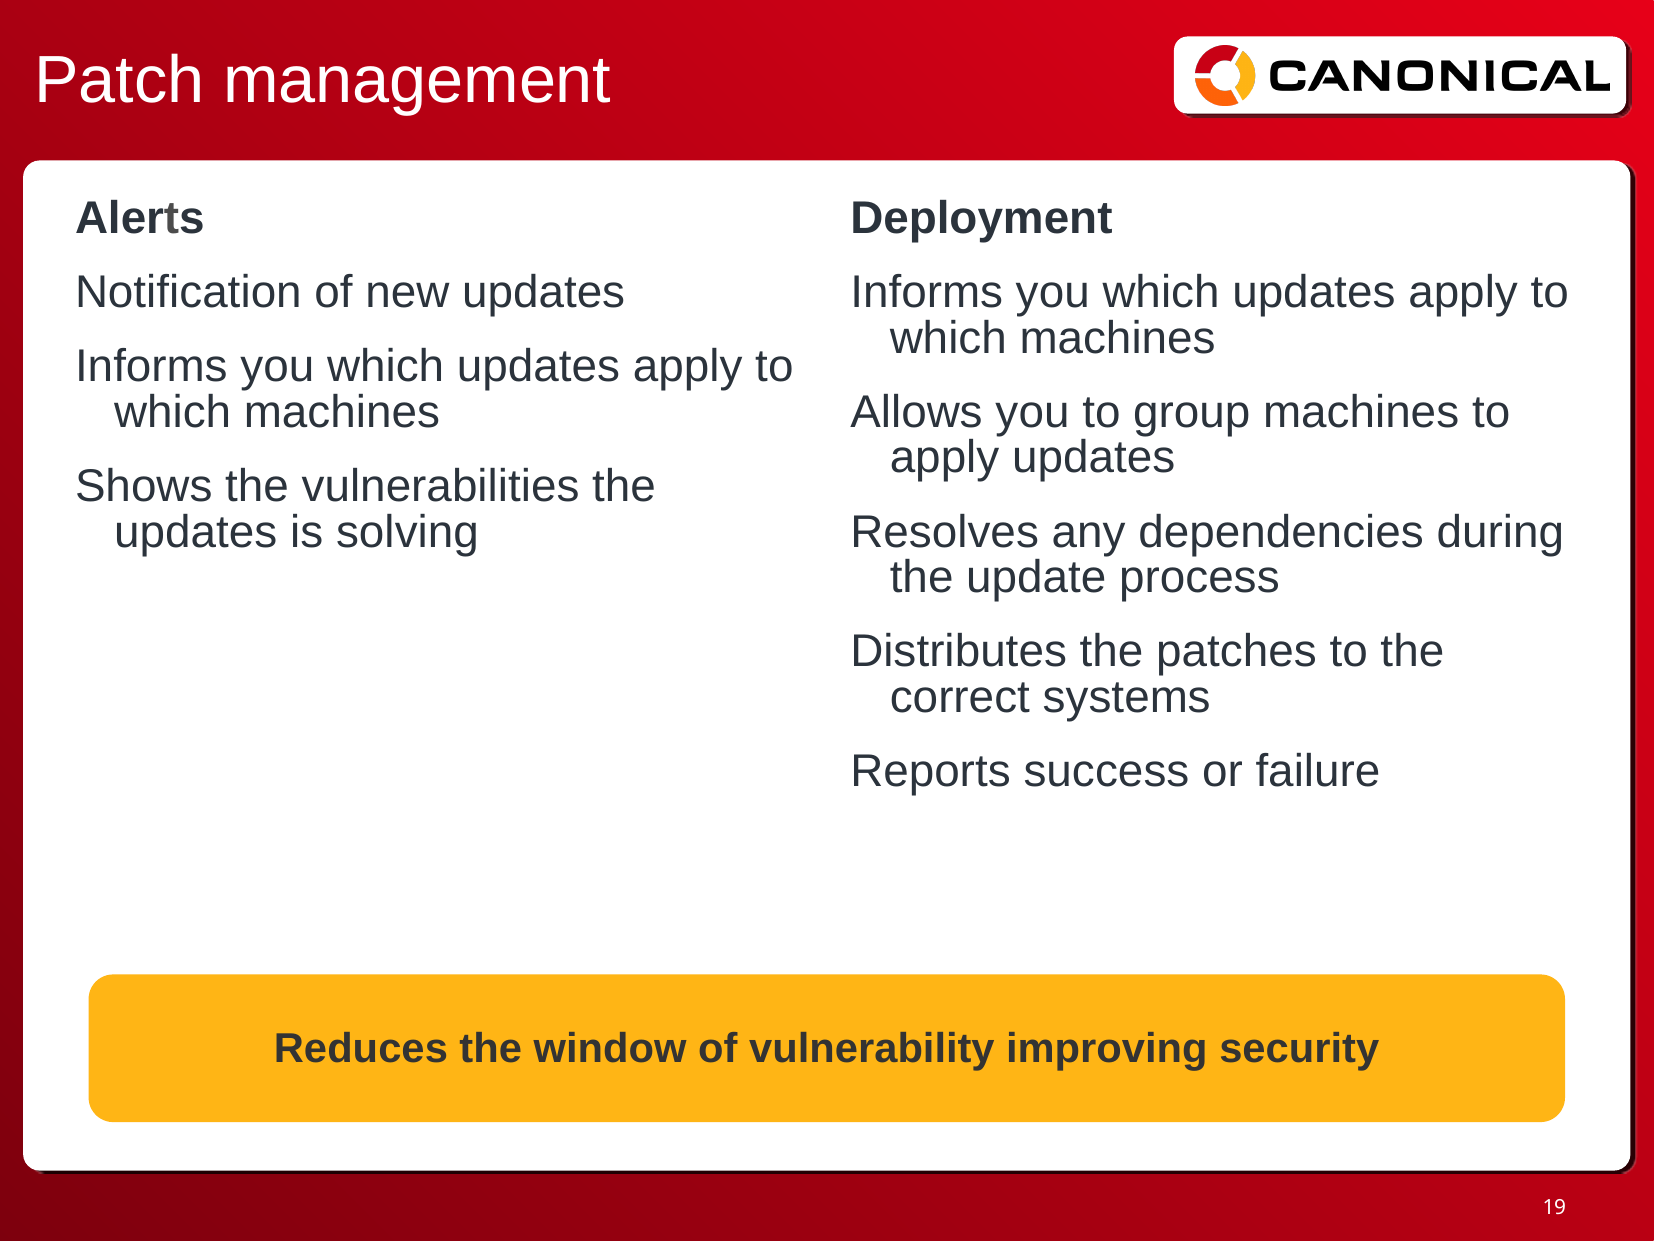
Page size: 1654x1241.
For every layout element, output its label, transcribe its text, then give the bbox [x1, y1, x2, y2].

text_box Reduces the window of vulnerability improving security [88, 974, 1566, 1123]
list Alerts Notification of new updates Informs you which updates apply to which machines Shows the vulnerabilities the updates is solving [74, 196, 814, 1075]
title Patch management [34, 19, 1548, 151]
picture [1548, 45, 1610, 106]
list Deployment Informs you which updates apply to which machines Allows you to group machines to apply updates Resolves any dependencies during the update process Distributes the patches to the correct systems Reports success or failure [850, 196, 1589, 1075]
